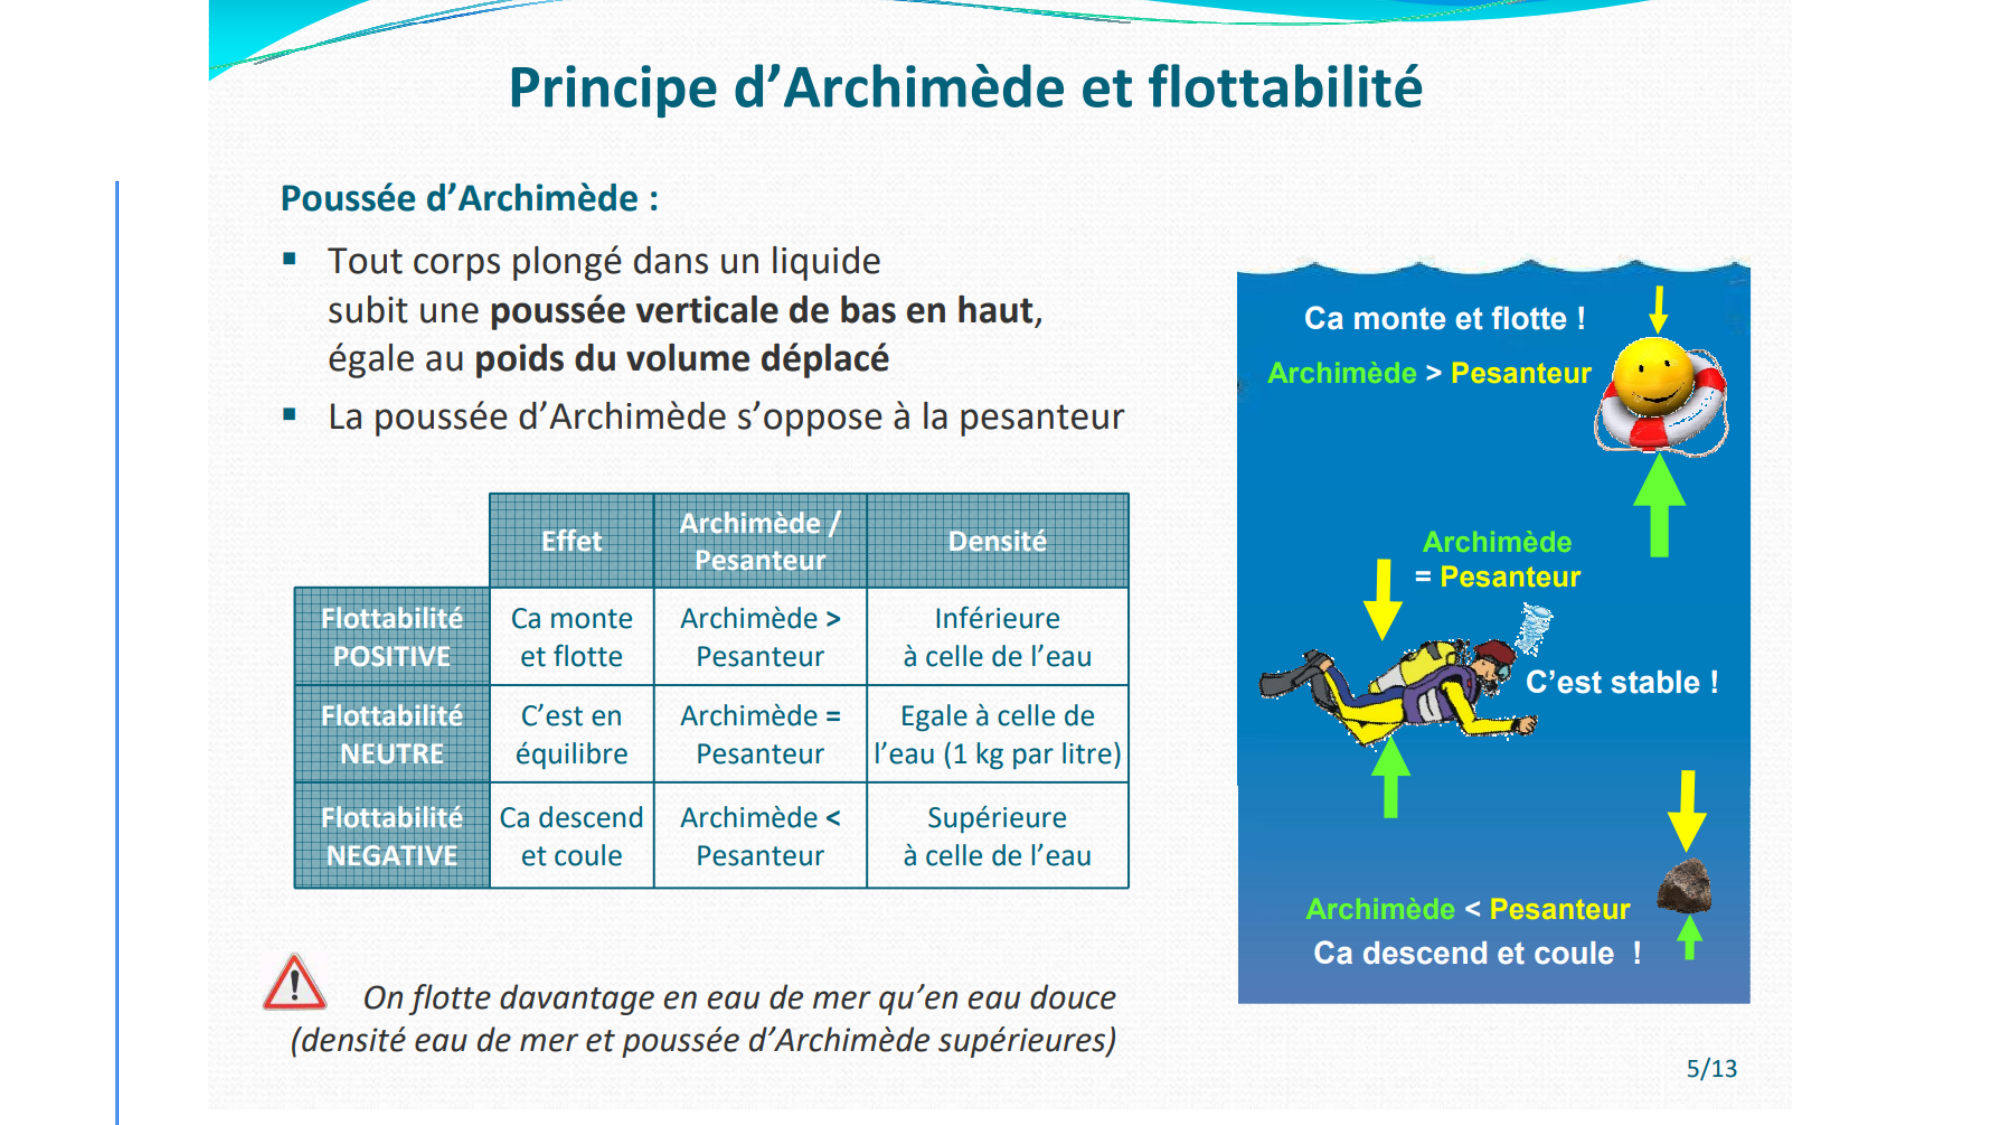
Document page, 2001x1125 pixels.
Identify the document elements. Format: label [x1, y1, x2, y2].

picture [208, 0, 1792, 1125]
